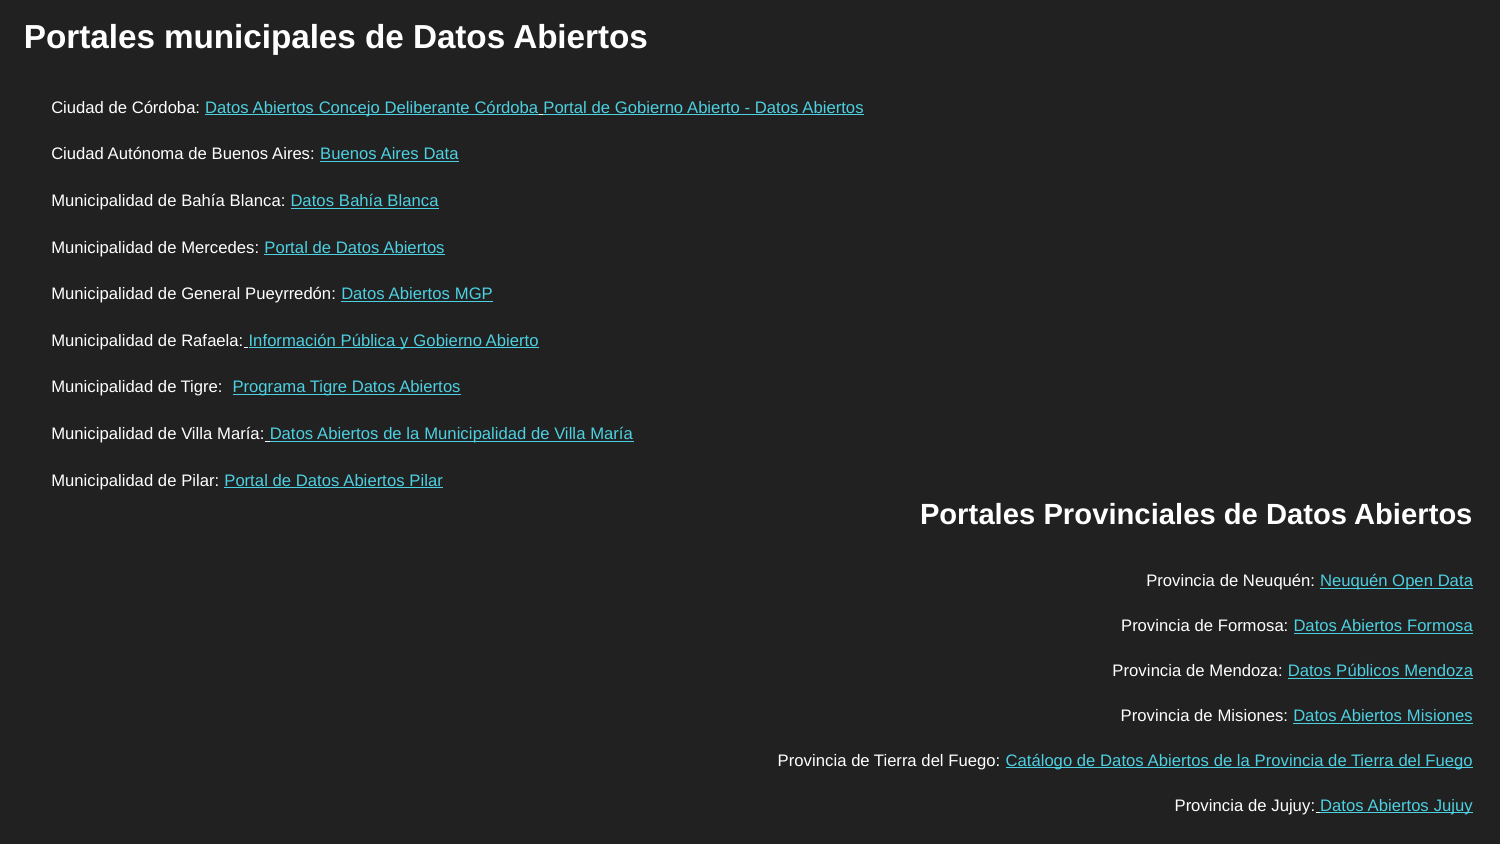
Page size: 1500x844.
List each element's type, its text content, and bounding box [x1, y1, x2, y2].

text_box Portales Provinciales de Datos Abiertos Provincia de Neuquén: Neuquén Open Data Provincia de Formosa: Datos Abiertos Formosa Provincia de Mendoza: Datos Públicos Mendoza Provincia de Misiones: Datos Abiertos Misiones Provincia de Tierra del Fuego: Catálogo de Datos Abiertos de la Provincia de Tierra del Fuego Provincia de Jujuy: Datos Abiertos Jujuy [639, 467, 1489, 799]
text_box Portales municipales de Datos Abiertos Ciudad de Córdoba: Datos Abiertos Concejo Deliberante Córdoba Portal de Gobierno Abierto - Datos Abiertos Ciudad Autónoma de Buenos Aires: Buenos Aires Data Municipalidad de Bahía Blanca: Datos Bahía Blanca Municipalidad de Mercedes: Portal de Datos Abiertos Municipalidad de General Pueyrredón: Datos Abiertos MGP Municipalidad de Rafaela: Información Pública y Gobierno Abierto Municipalidad de Tigre: Programa Tigre Datos Abiertos Municipalidad de Villa María: Datos Abiertos de la Municipalidad de Villa María Municipalidad de Pilar: Portal de Datos Abiertos Pilar [9, 42, 1419, 623]
